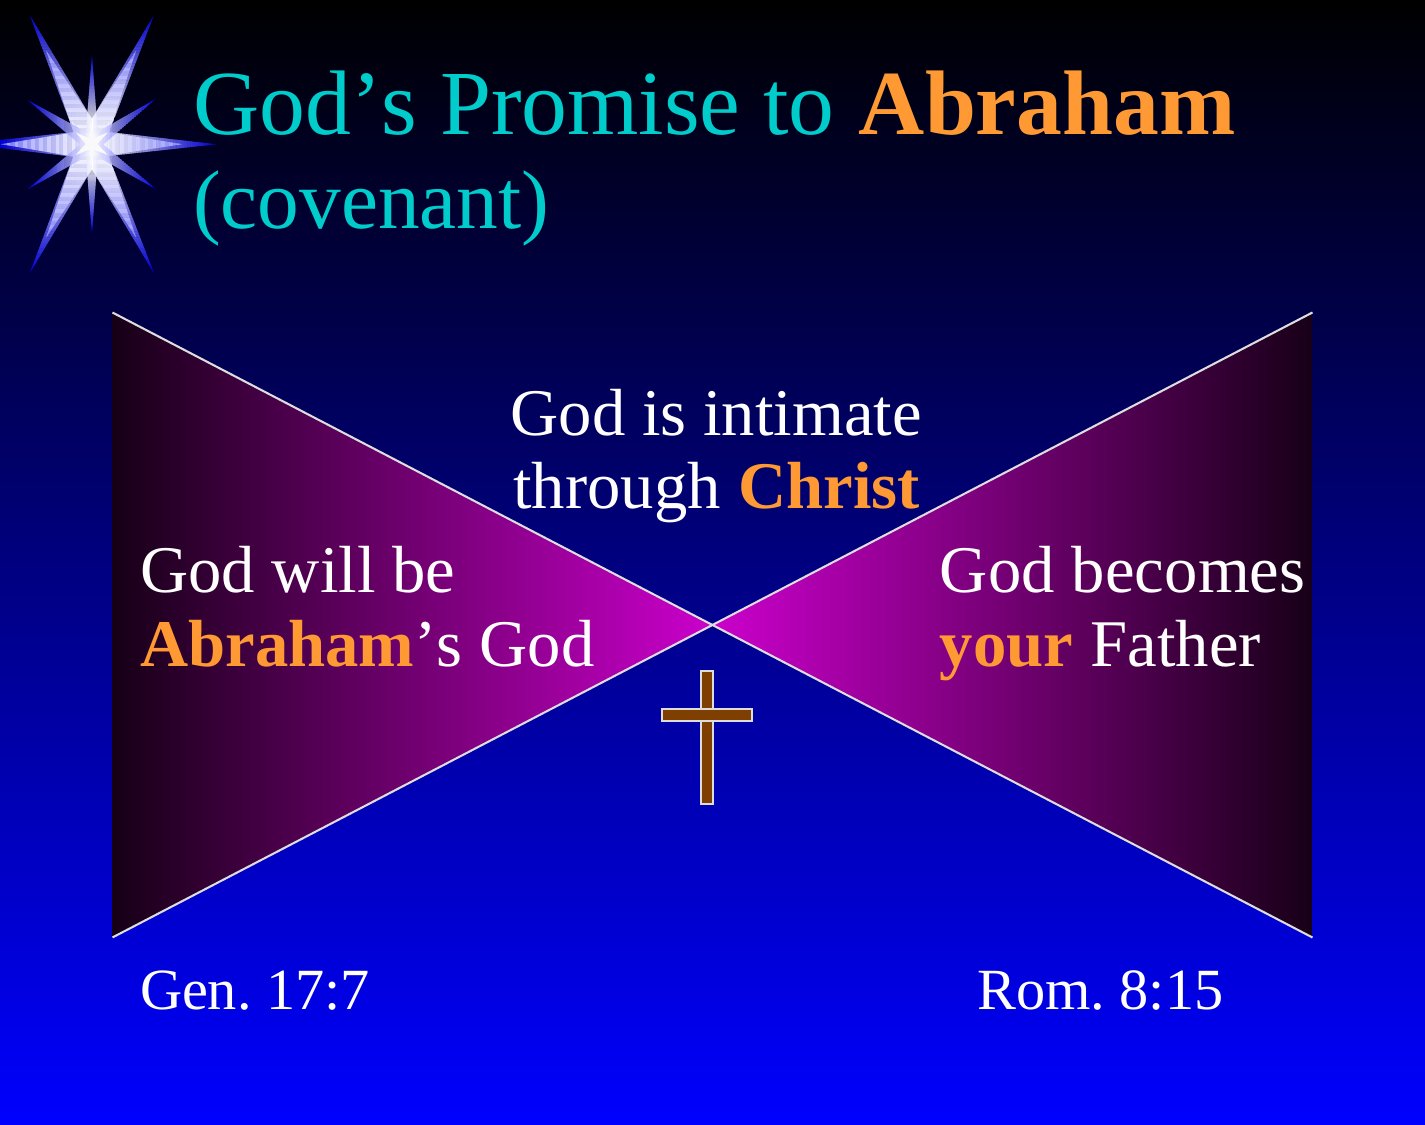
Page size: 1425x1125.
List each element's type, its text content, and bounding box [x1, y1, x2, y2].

title God’s Promise to Abraham (covenant) [178, 45, 1390, 255]
text_box [625, 582, 708, 668]
text_box [661, 671, 753, 804]
text_box Rom. 8:15 [962, 950, 1300, 1030]
text_box Gen. 17:7 [125, 950, 501, 1030]
text_box God is intimate through Christ [487, 367, 946, 532]
text_box [717, 532, 1313, 936]
text_box God will be Abraham’s God [125, 524, 625, 689]
text_box [946, 314, 1313, 524]
text_box [112, 314, 585, 936]
text_box God becomes your Father [924, 524, 1338, 689]
